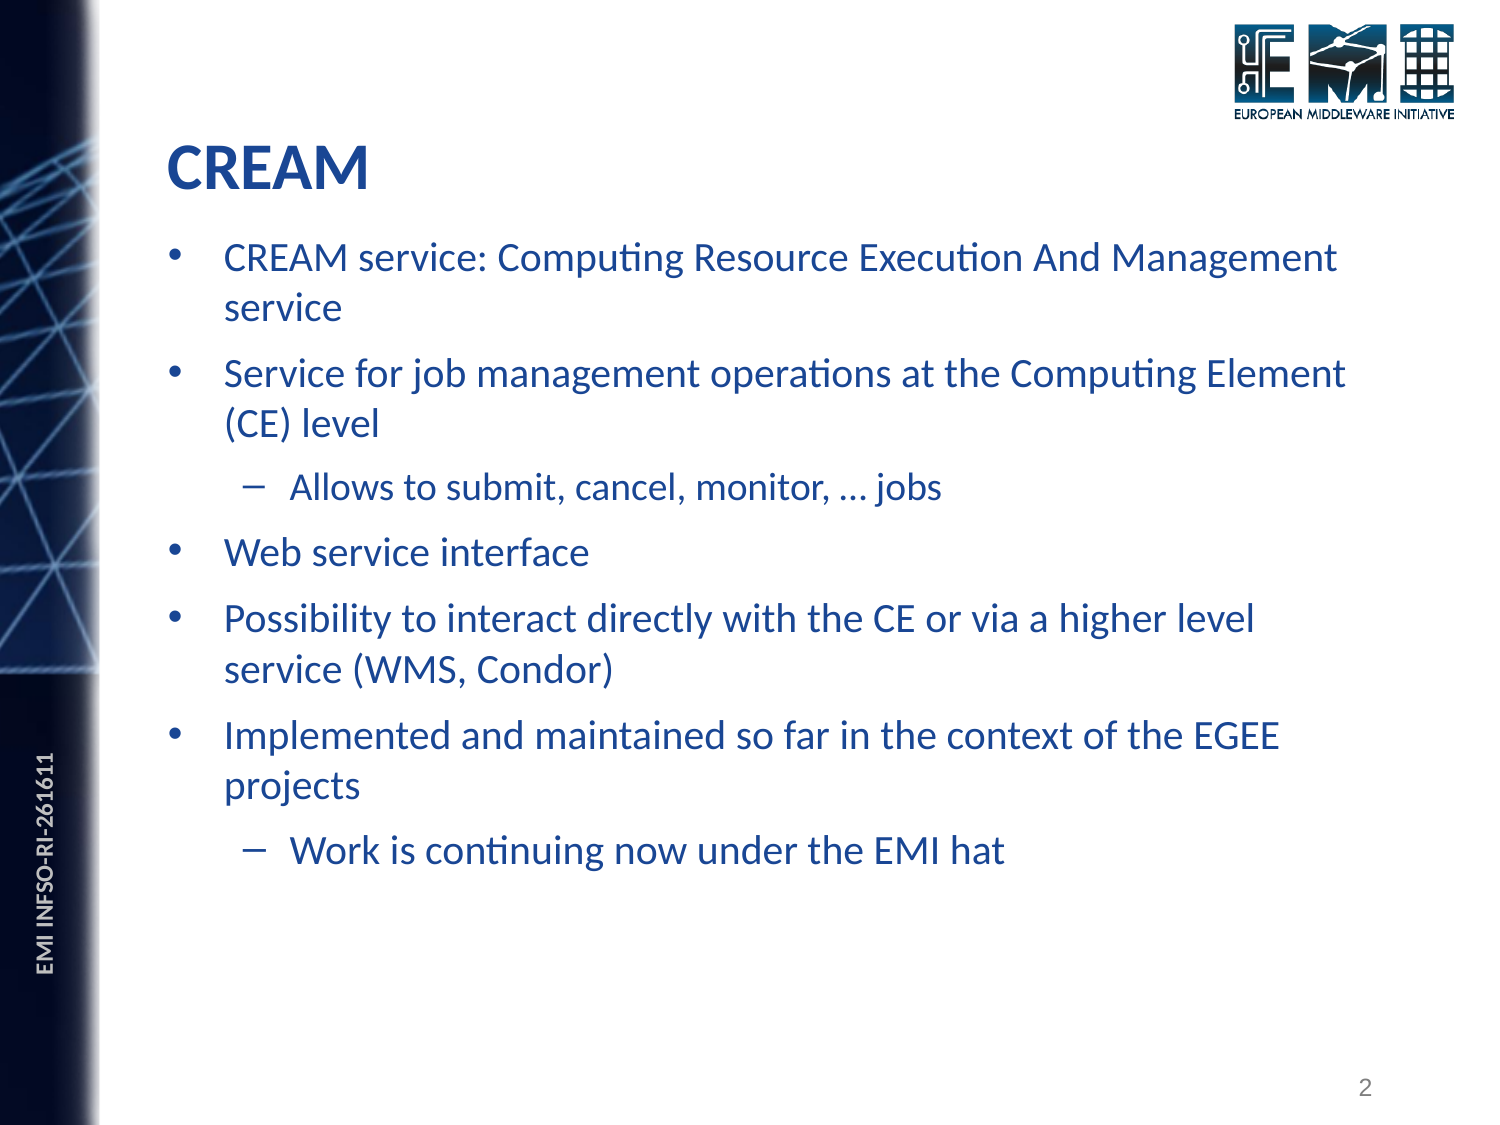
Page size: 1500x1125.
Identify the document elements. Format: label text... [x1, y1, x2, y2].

picture [0, 0, 111, 1125]
text_box <number> [1343, 1063, 1426, 1123]
list CREAM service: Computing Resource Execution And Management service Service for job management operations at the Computing Element (CE) level Allows to submit, cancel, monitor, … jobs Web service interface Possibility to interact directly with the CE or via a higher level service (WMS, Condor) Implemented and maintained so far in the context of the EGEE projects Work is continuing now under the EMI hat [153, 221, 1381, 1053]
picture [1185, 8, 1500, 140]
text_box CREAM [153, 115, 1200, 211]
